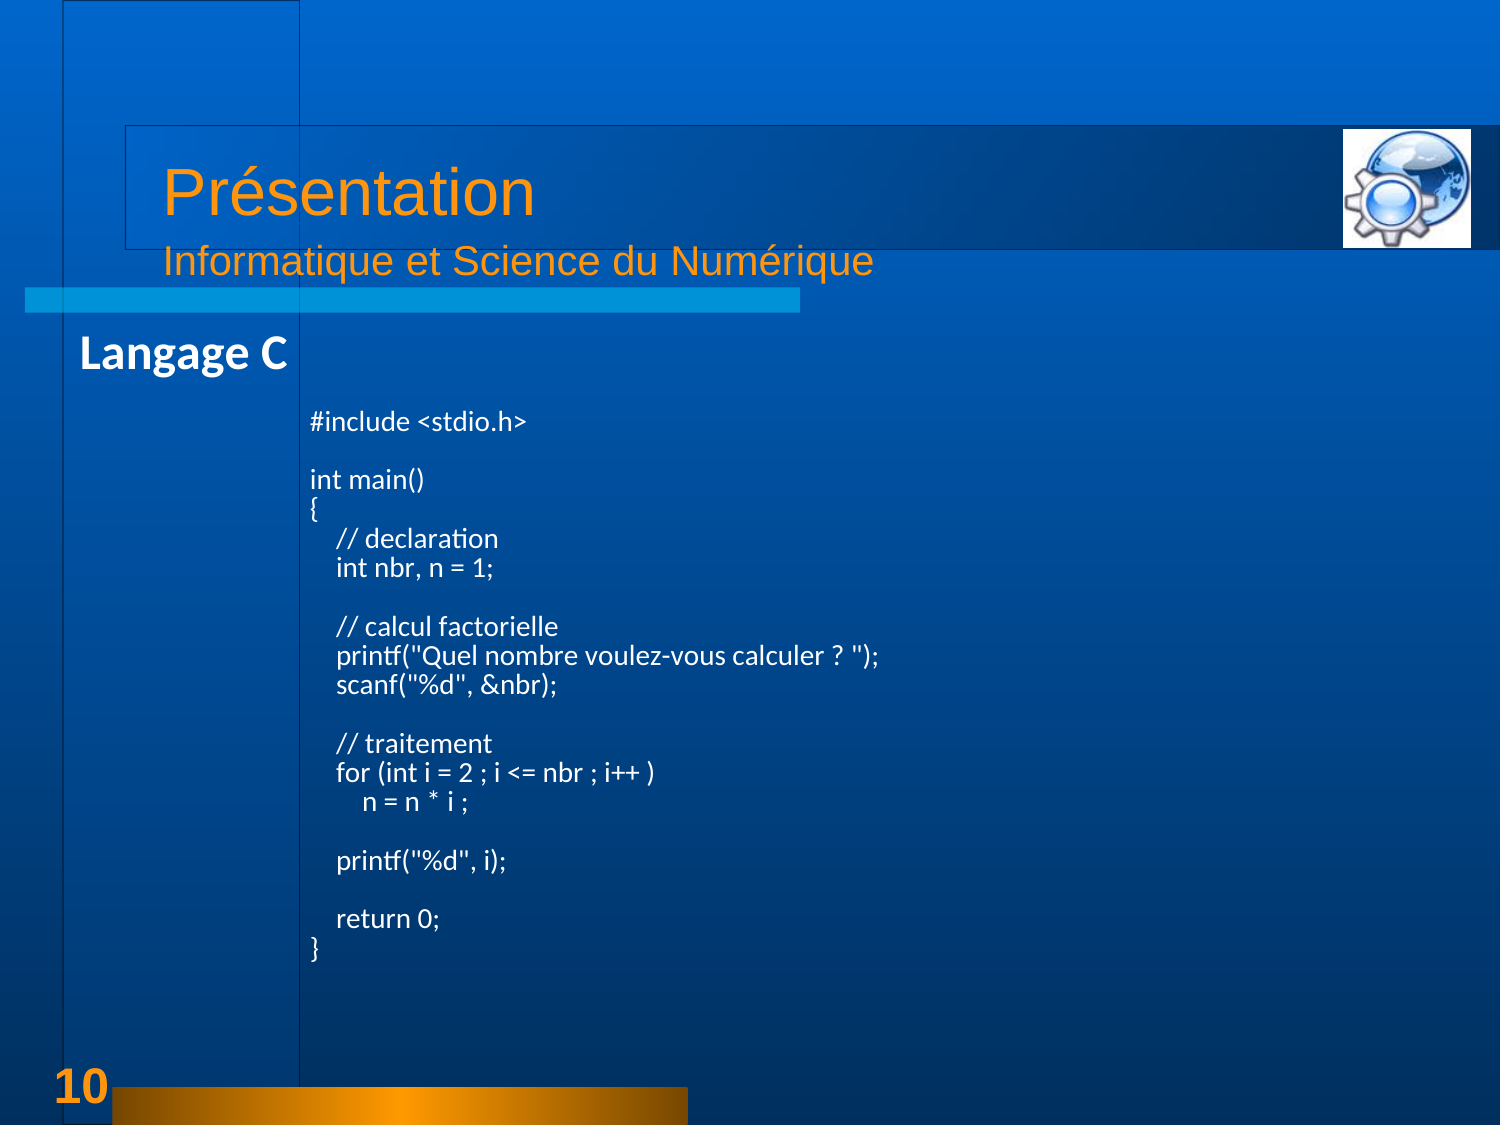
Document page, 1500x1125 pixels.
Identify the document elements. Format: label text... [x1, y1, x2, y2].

picture [1343, 129, 1471, 248]
text_box Langage C [64, 325, 1335, 508]
text_box #include <stdio.h> int main() { // declaration int nbr, n = 1; // calcul factorielle printf("Quel nombre voulez-vous calculer ? "); scanf("%d", &nbr); // traitement for (int i = 2 ; i <= nbr ; i++ ) n = n * i ; printf("%d", i); return 0; } [295, 401, 1063, 1091]
